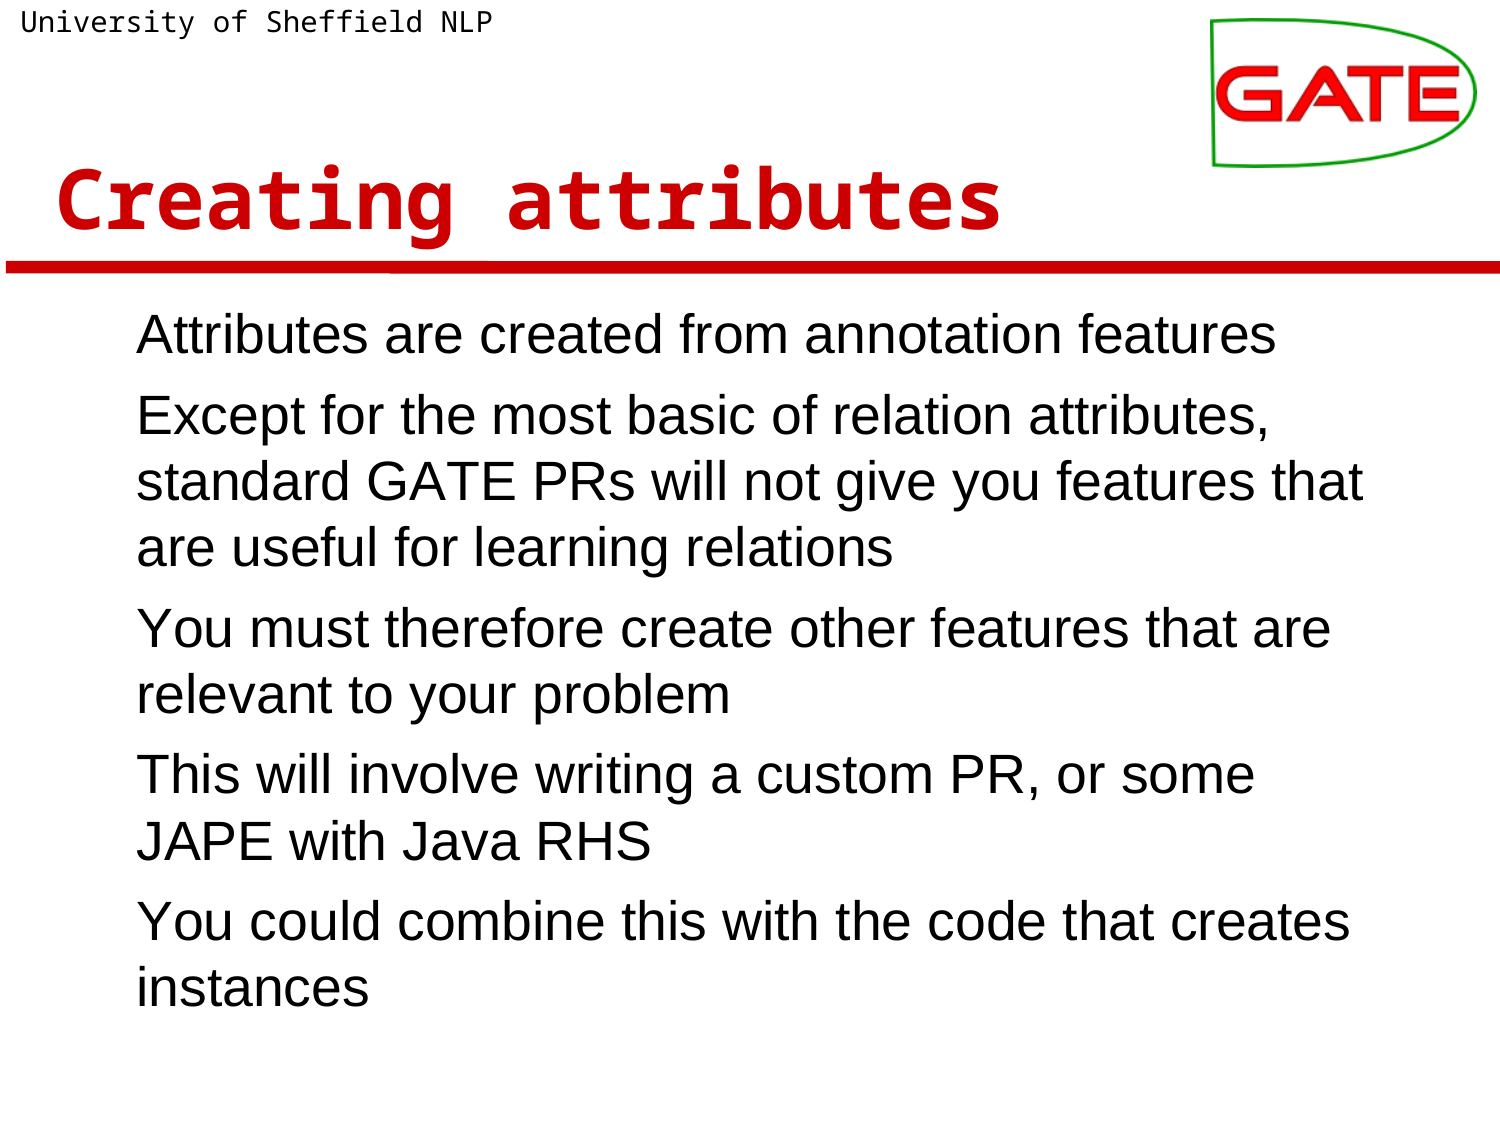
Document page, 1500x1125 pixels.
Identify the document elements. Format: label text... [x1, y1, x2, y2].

picture [1210, 18, 1477, 168]
title Creating attributes [41, 37, 1391, 254]
list Attributes are created from annotation features Except for the most basic of relation attributes, standard GATE PRs will not give you features that are useful for learning relations You must therefore create other features that are relevant to your problem This will involve writing a custom PR, or some JAPE with Java RHS You could combine this with the code that creates instances [74, 290, 1425, 1034]
